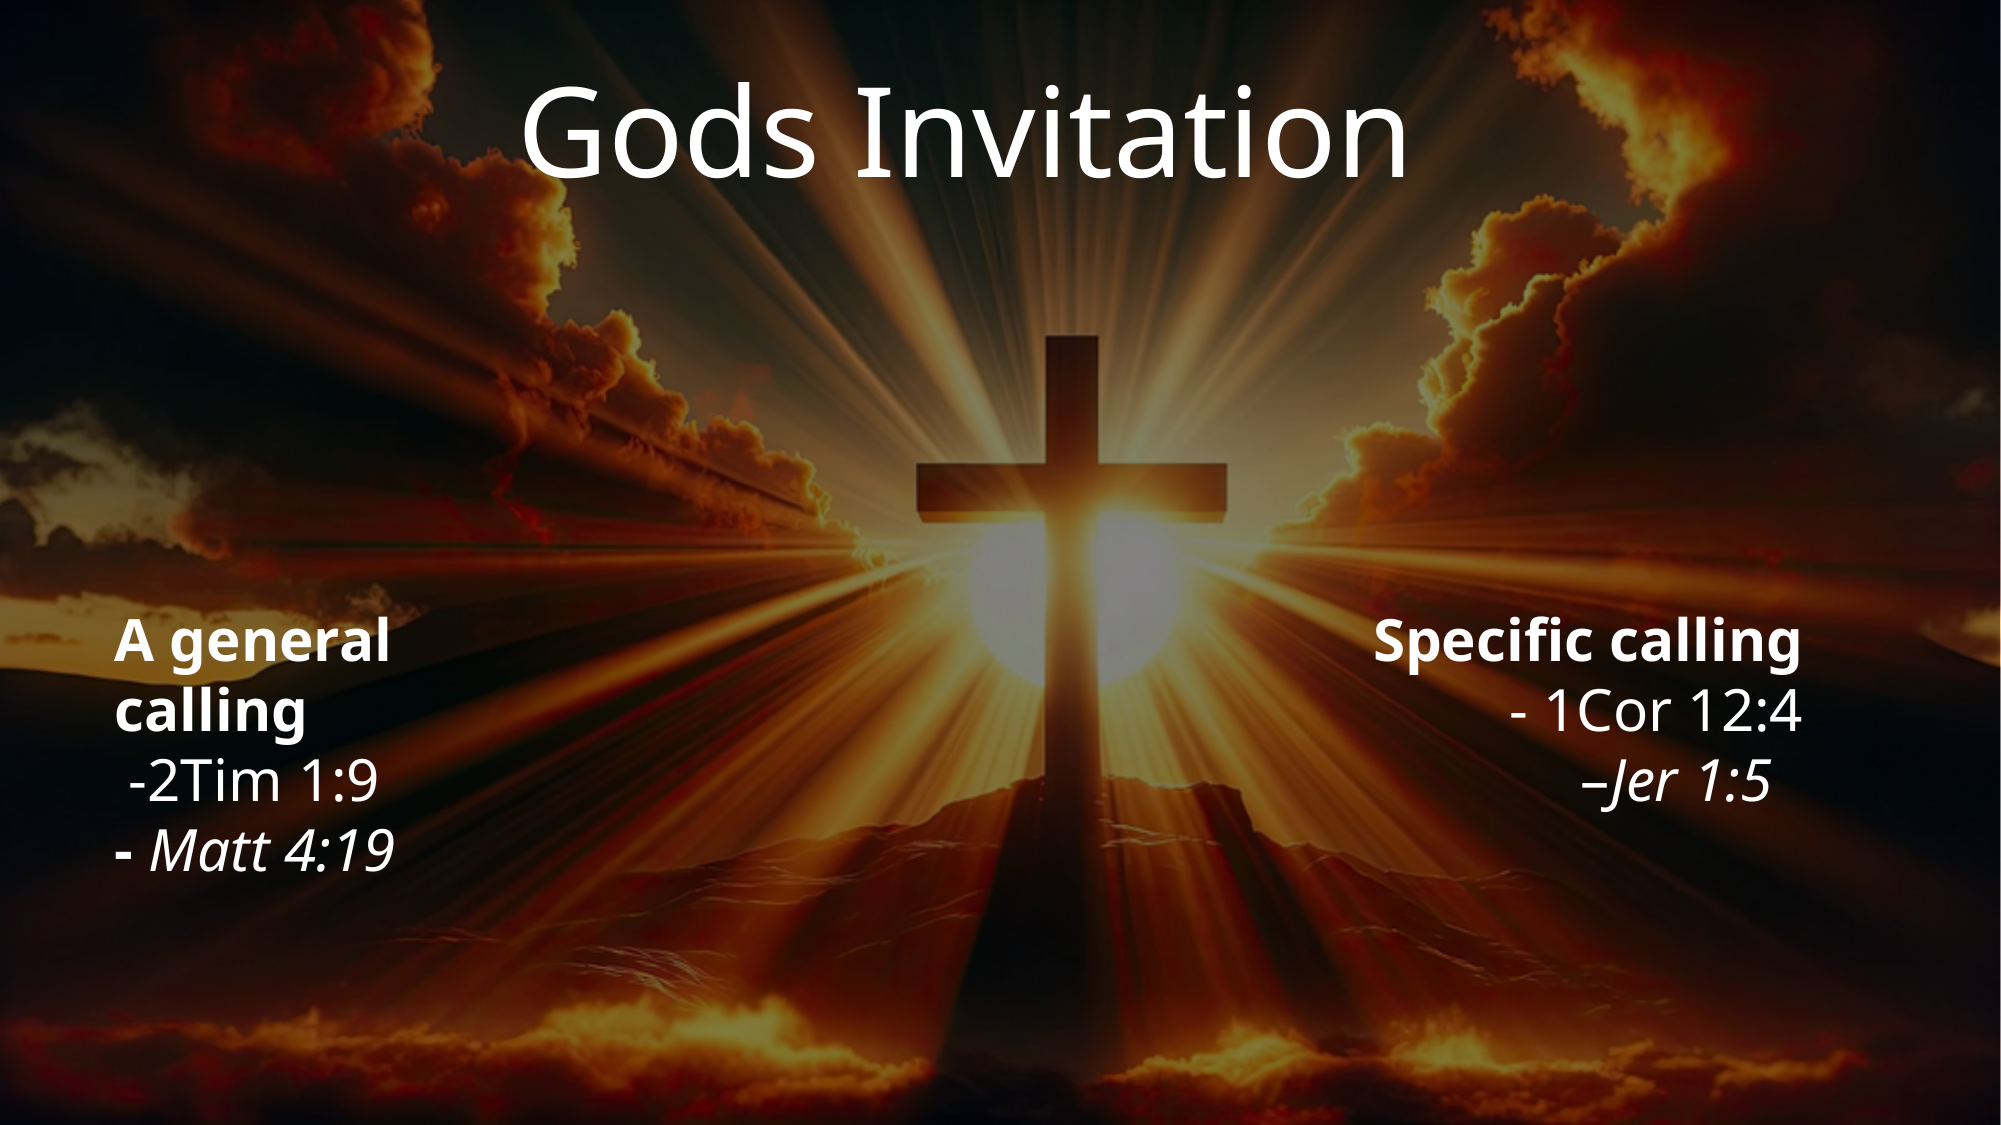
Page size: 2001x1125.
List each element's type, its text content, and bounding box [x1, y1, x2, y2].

picture [0, 0, 2000, 1125]
text_box Specific calling - 1Cor 12:4 –Jer 1:5 [1357, 595, 1865, 823]
text_box Gods Invitation [232, 16, 1733, 213]
text_box A general calling -2Tim 1:9 - Matt 4:19 [99, 595, 607, 823]
